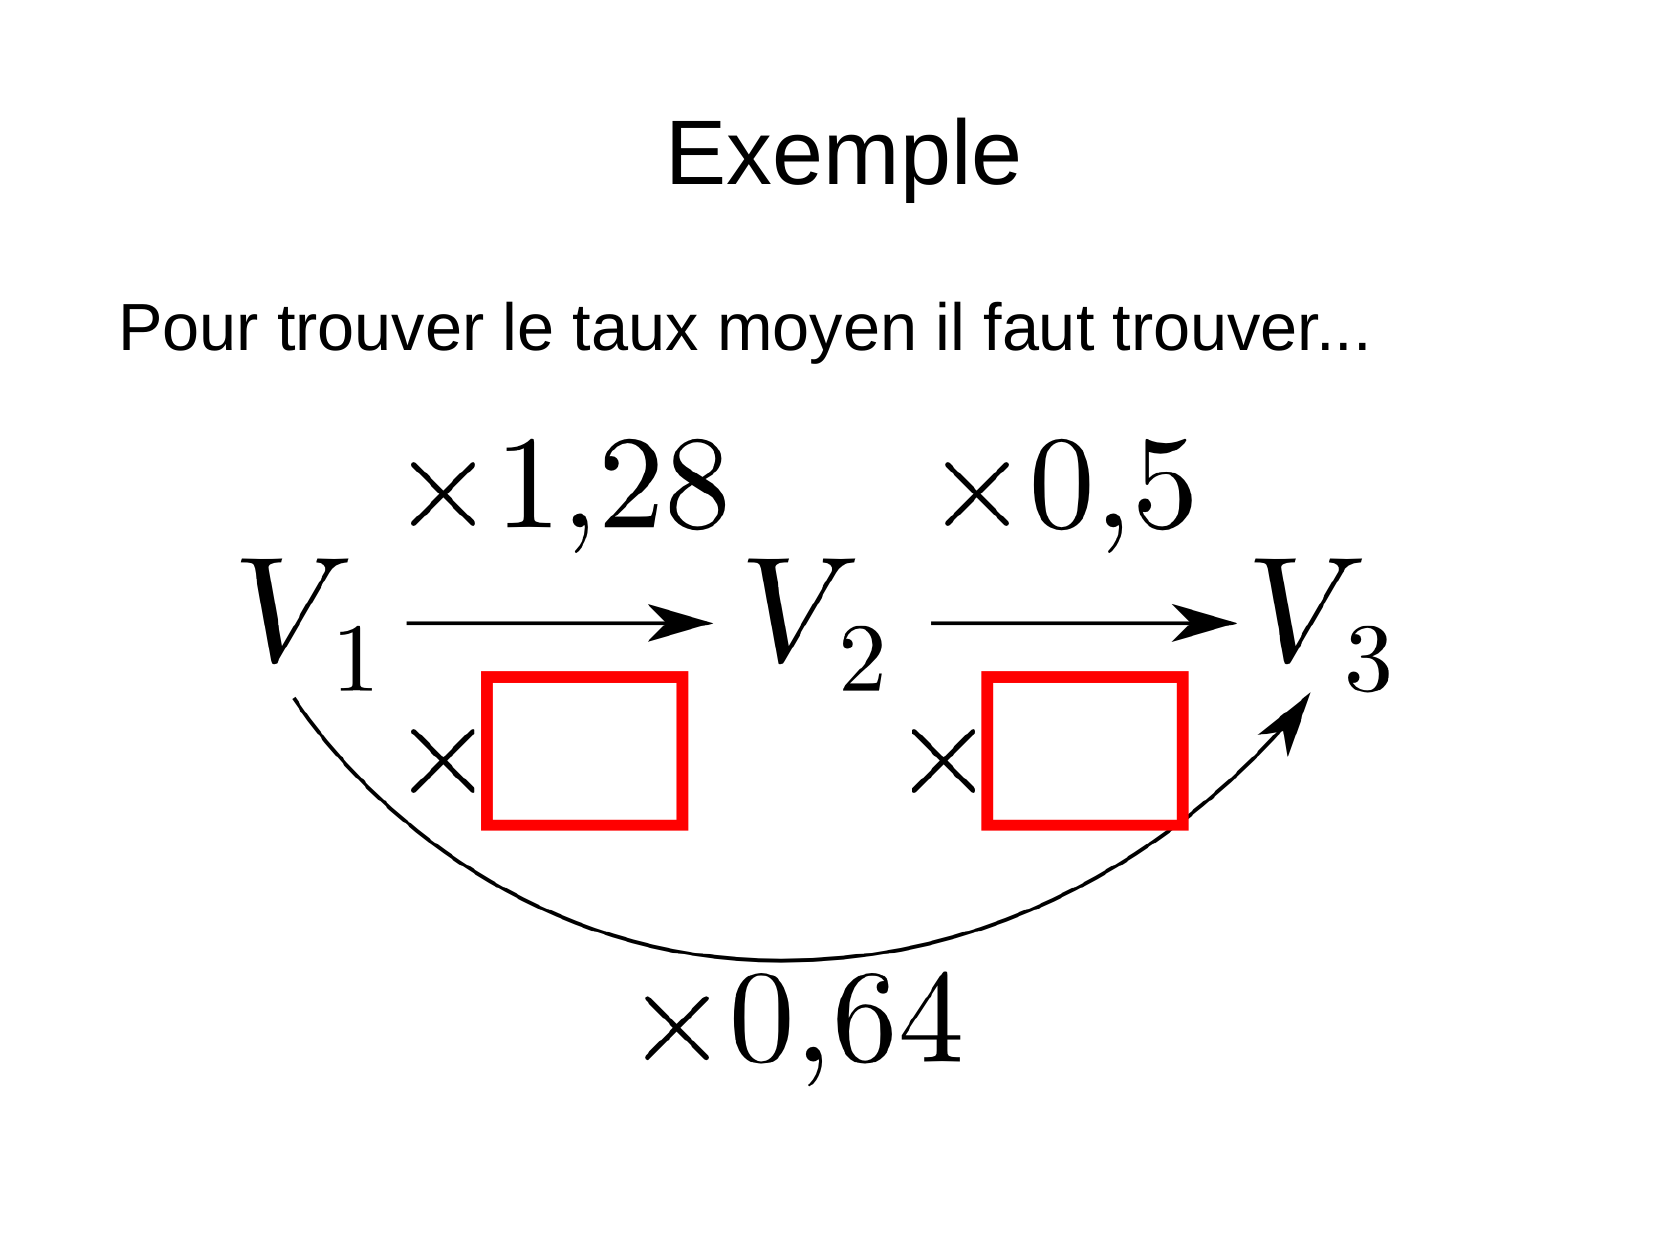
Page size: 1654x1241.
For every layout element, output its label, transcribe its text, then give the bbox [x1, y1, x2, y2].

title Exemple [82, 49, 1571, 257]
subtitle Pour trouver le taux moyen il faut trouver... [82, 290, 1571, 1010]
picture [191, 319, 1432, 1194]
